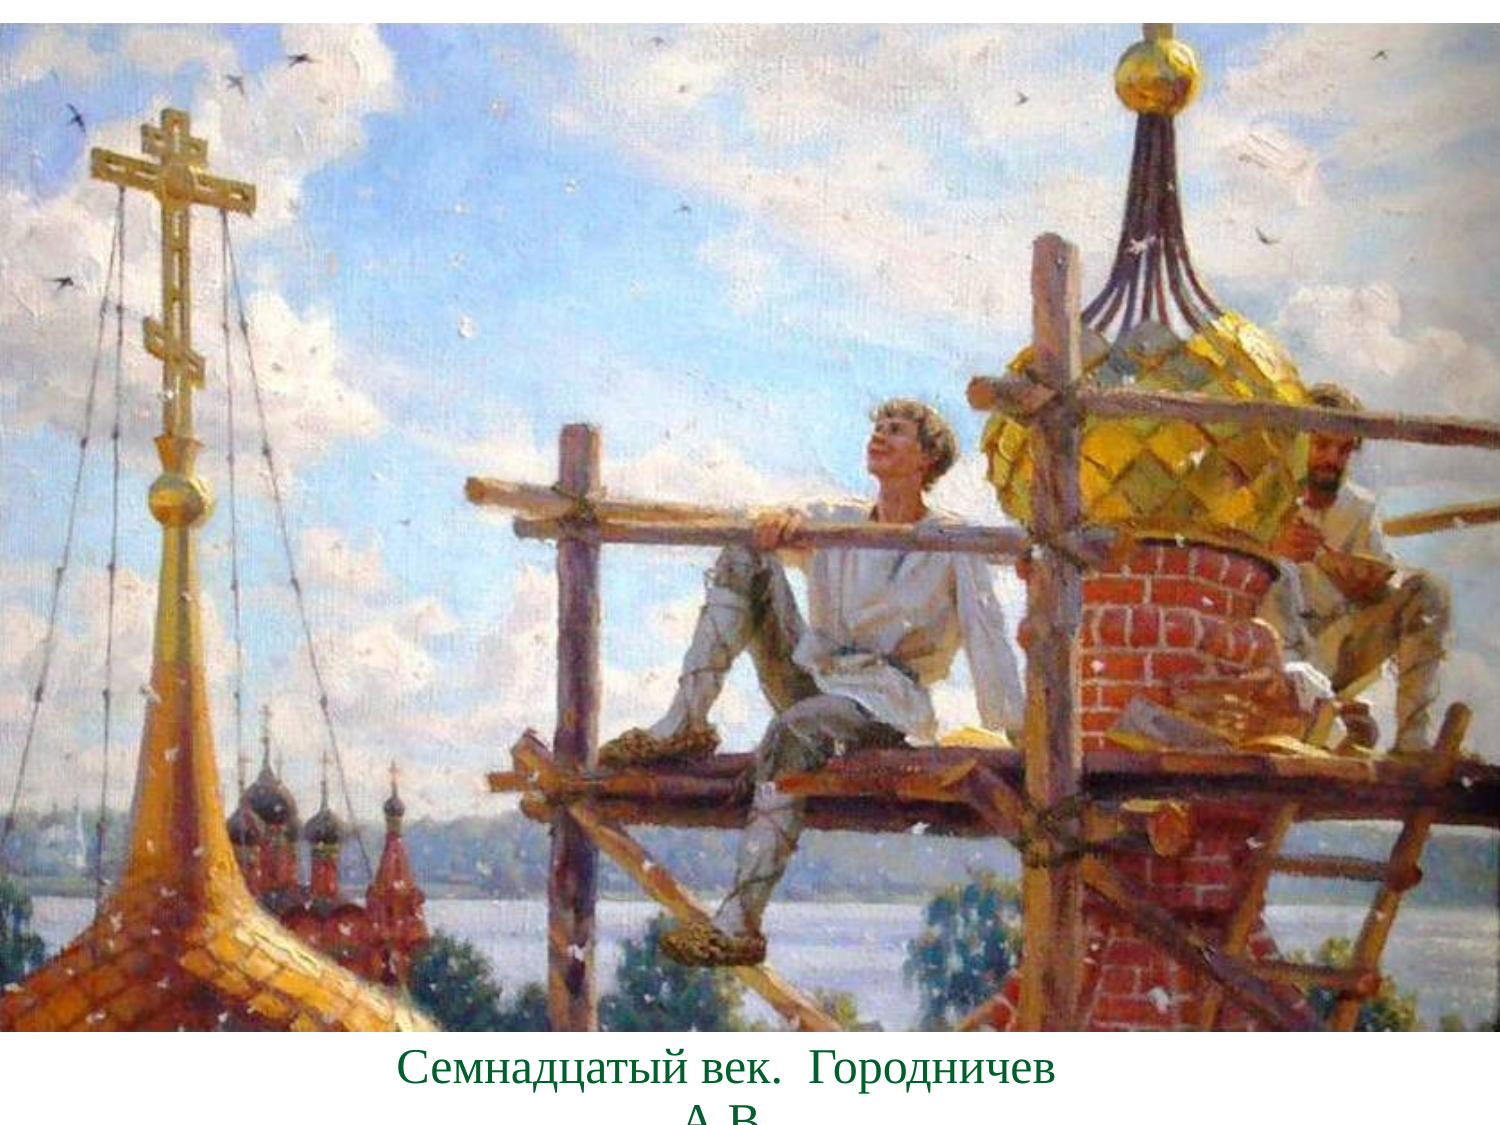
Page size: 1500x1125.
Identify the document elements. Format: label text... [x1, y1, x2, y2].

text_box Семнадцатый век. Городничев А.В. [351, 1031, 1102, 1125]
picture [0, 23, 1500, 1032]
